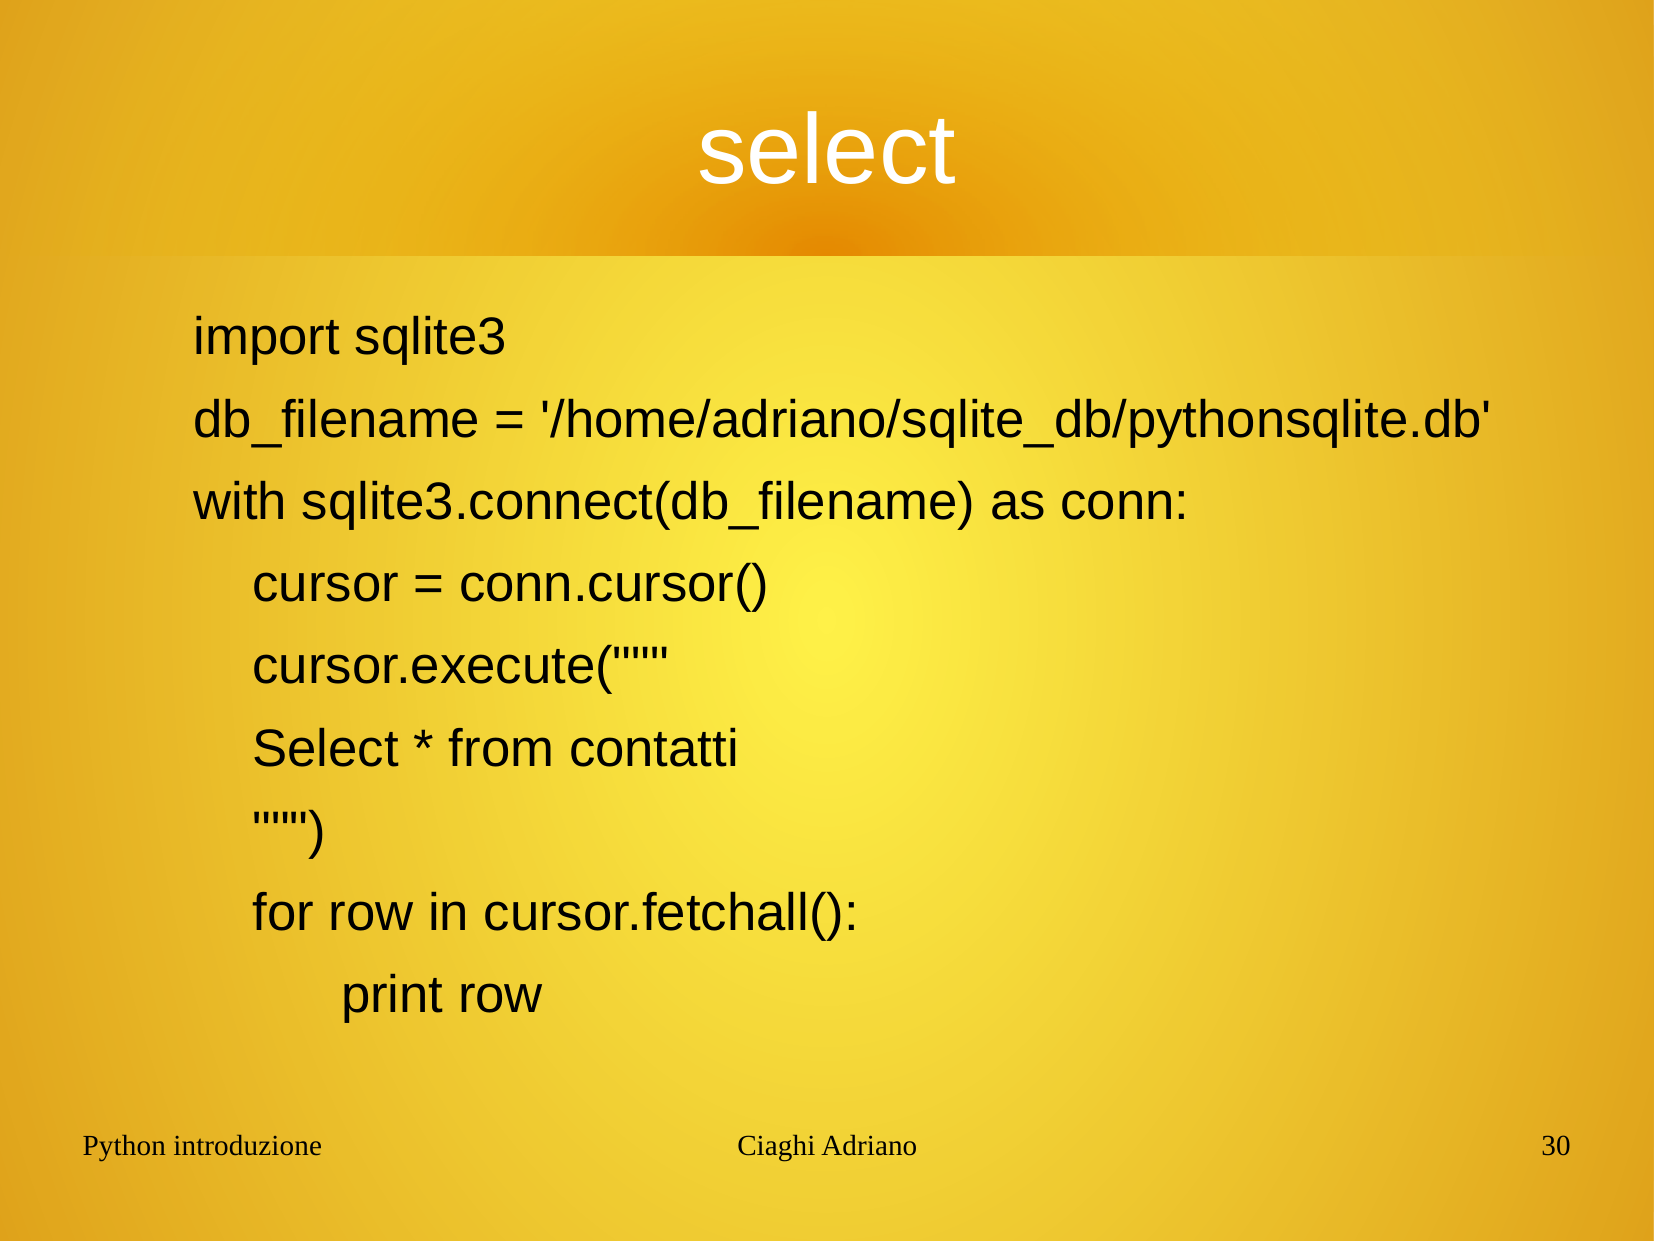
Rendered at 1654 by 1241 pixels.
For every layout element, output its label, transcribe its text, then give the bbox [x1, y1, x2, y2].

title select [82, 47, 1571, 252]
list import sqlite3 db_filename = '/home/adriano/sqlite_db/pythonsqlite.db' with sqlite3.connect(db_filename) as conn: cursor = conn.cursor() cursor.execute(""" Select * from contatti """) for row in cursor.fetchall(): print row [141, 307, 1630, 1027]
